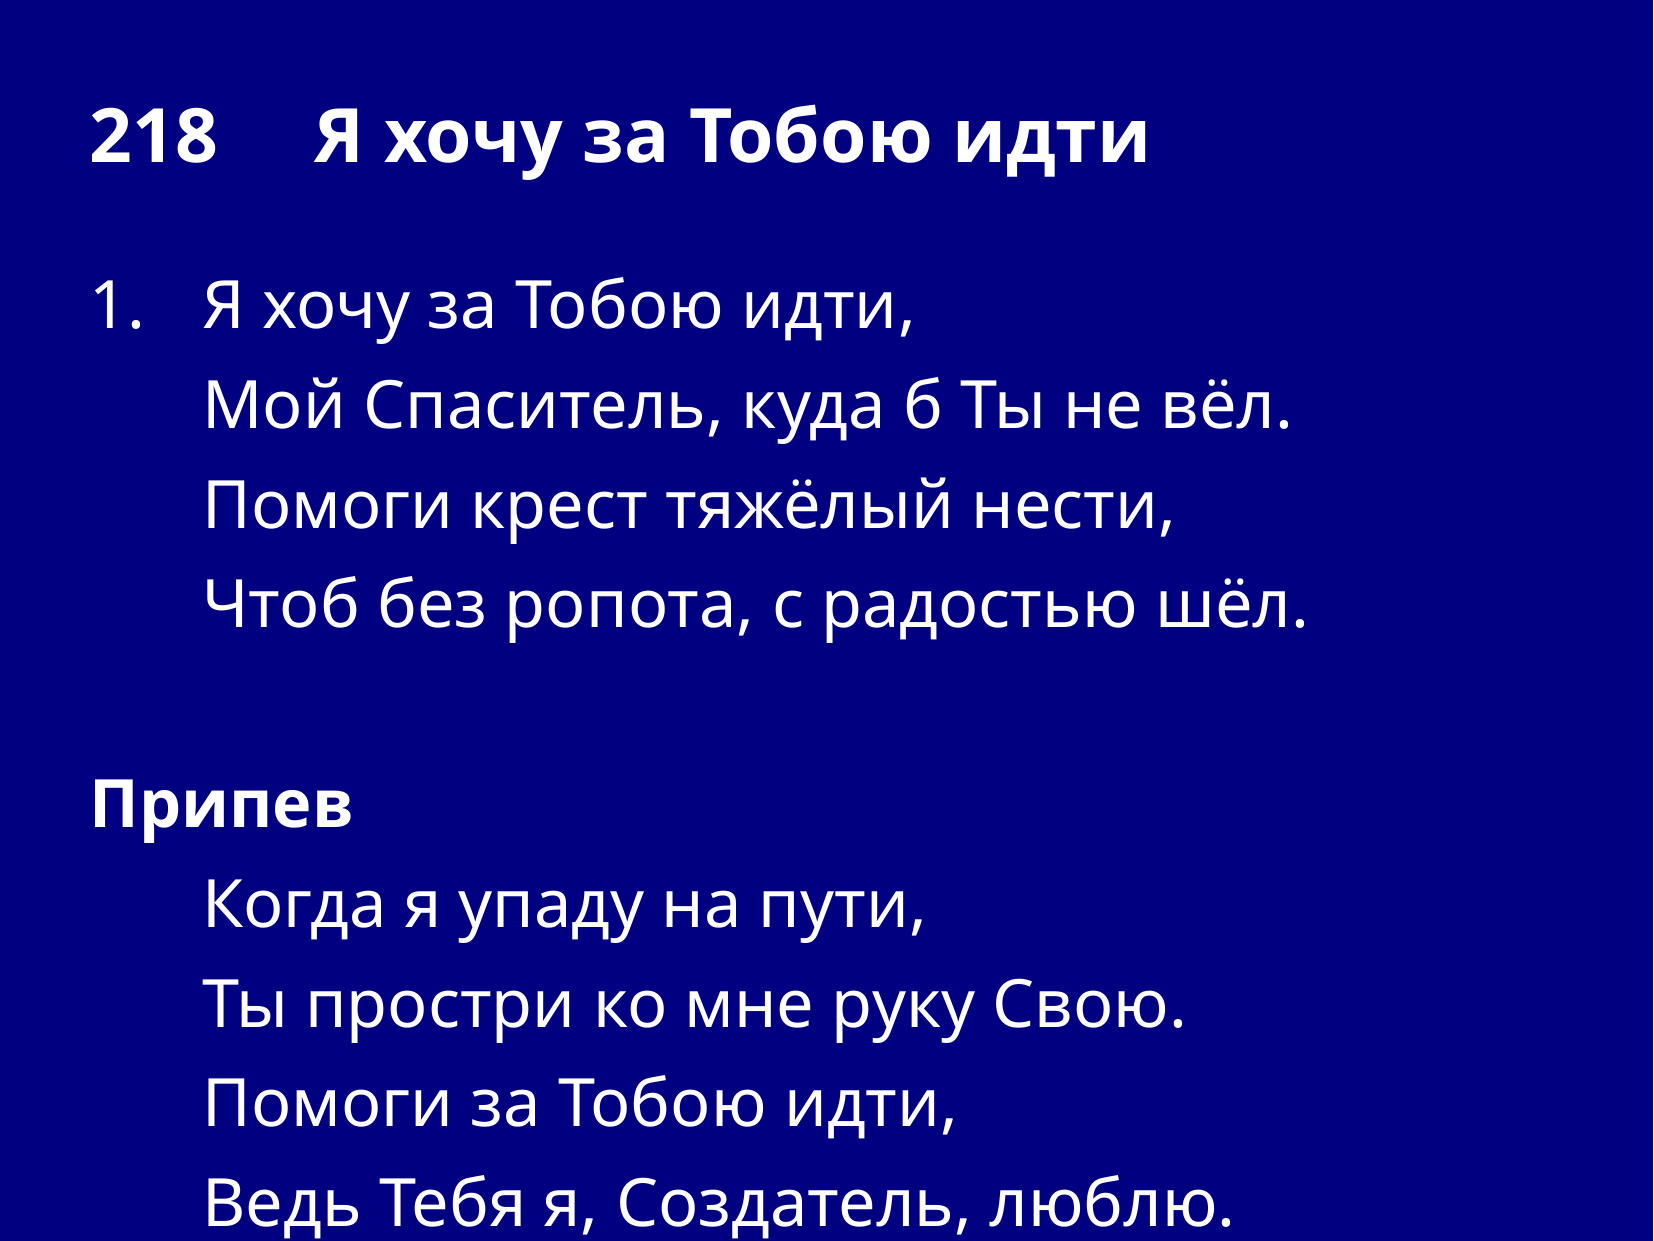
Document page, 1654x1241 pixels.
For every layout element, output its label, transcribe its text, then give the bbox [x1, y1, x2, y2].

text_box 1. Я хочу за Тобою идти, Мой Спаситель, куда б Ты не вёл. Помоги крест тяжёлый нести, Чтоб без ропота, с радостью шёл. Припев Когда я упаду на пути, Ты простри ко мне руку Свою. Помоги за Тобою идти, Ведь Тебя я, Создатель, люблю. [75, 188, 1576, 1163]
text_box 218 Я хочу за Тобою идти [75, 75, 1576, 188]
